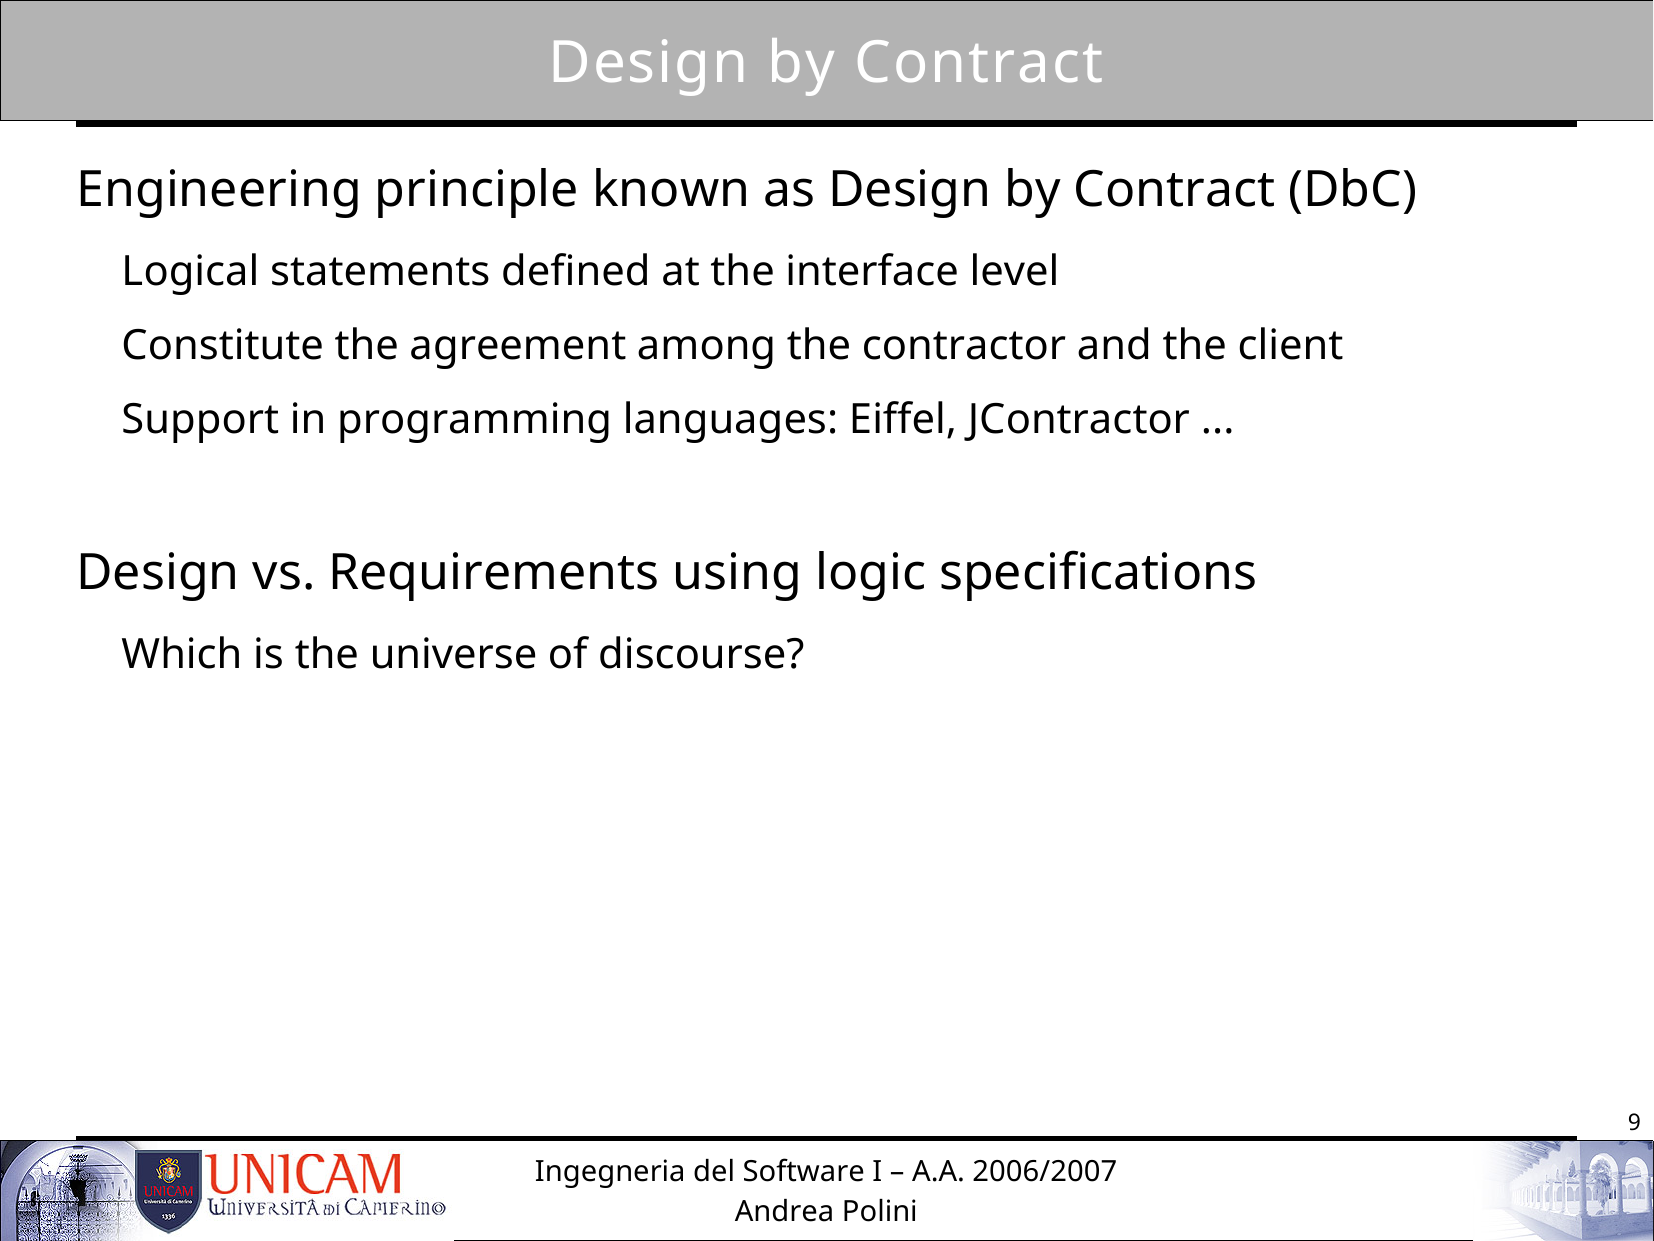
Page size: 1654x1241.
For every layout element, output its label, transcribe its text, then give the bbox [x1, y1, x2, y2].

picture [0, 1141, 454, 1241]
list Engineering principle known as Design by Contract (DbC) Logical statements defined at the interface level Constitute the agreement among the contractor and the client Support in programming languages: Eiffel, JContractor ... Design vs. Requirements using logic specifications Which is the universe of discourse? [76, 152, 1577, 671]
picture [1473, 1141, 1654, 1241]
title Design by Contract [0, 0, 1653, 121]
